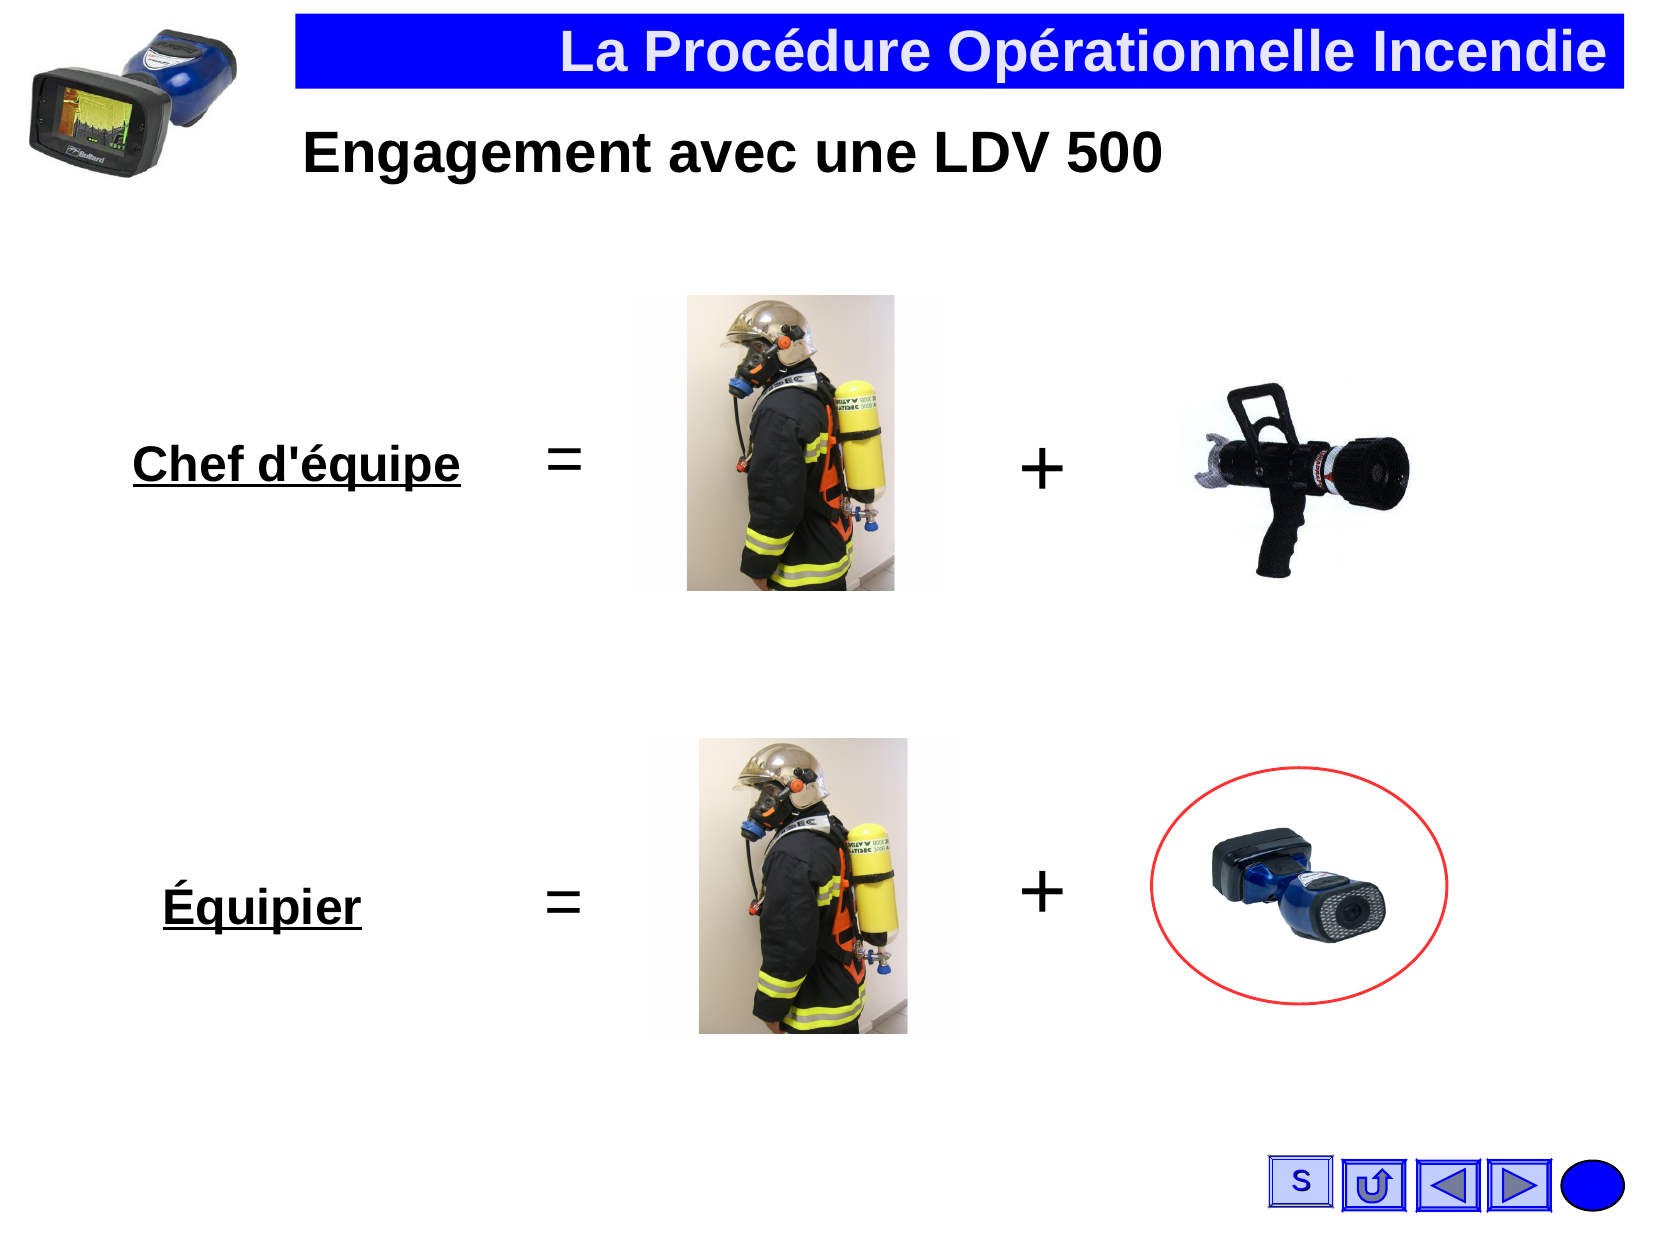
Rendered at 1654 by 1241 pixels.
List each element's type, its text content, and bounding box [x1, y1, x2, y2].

text_box [1561, 1160, 1625, 1211]
picture [1210, 825, 1387, 944]
picture [1181, 369, 1426, 591]
picture [649, 738, 958, 1034]
text_box + [1003, 837, 1093, 945]
text_box Engagement avec une LDV 500 [287, 112, 1180, 193]
text_box Chef d'équipe = [118, 413, 621, 561]
picture [637, 295, 945, 591]
picture [29, 29, 237, 178]
text_box La Procédure Opérationnelle Incendie [295, 13, 1625, 89]
text_box Équipier = [147, 856, 650, 985]
text_box + [1003, 413, 1093, 522]
